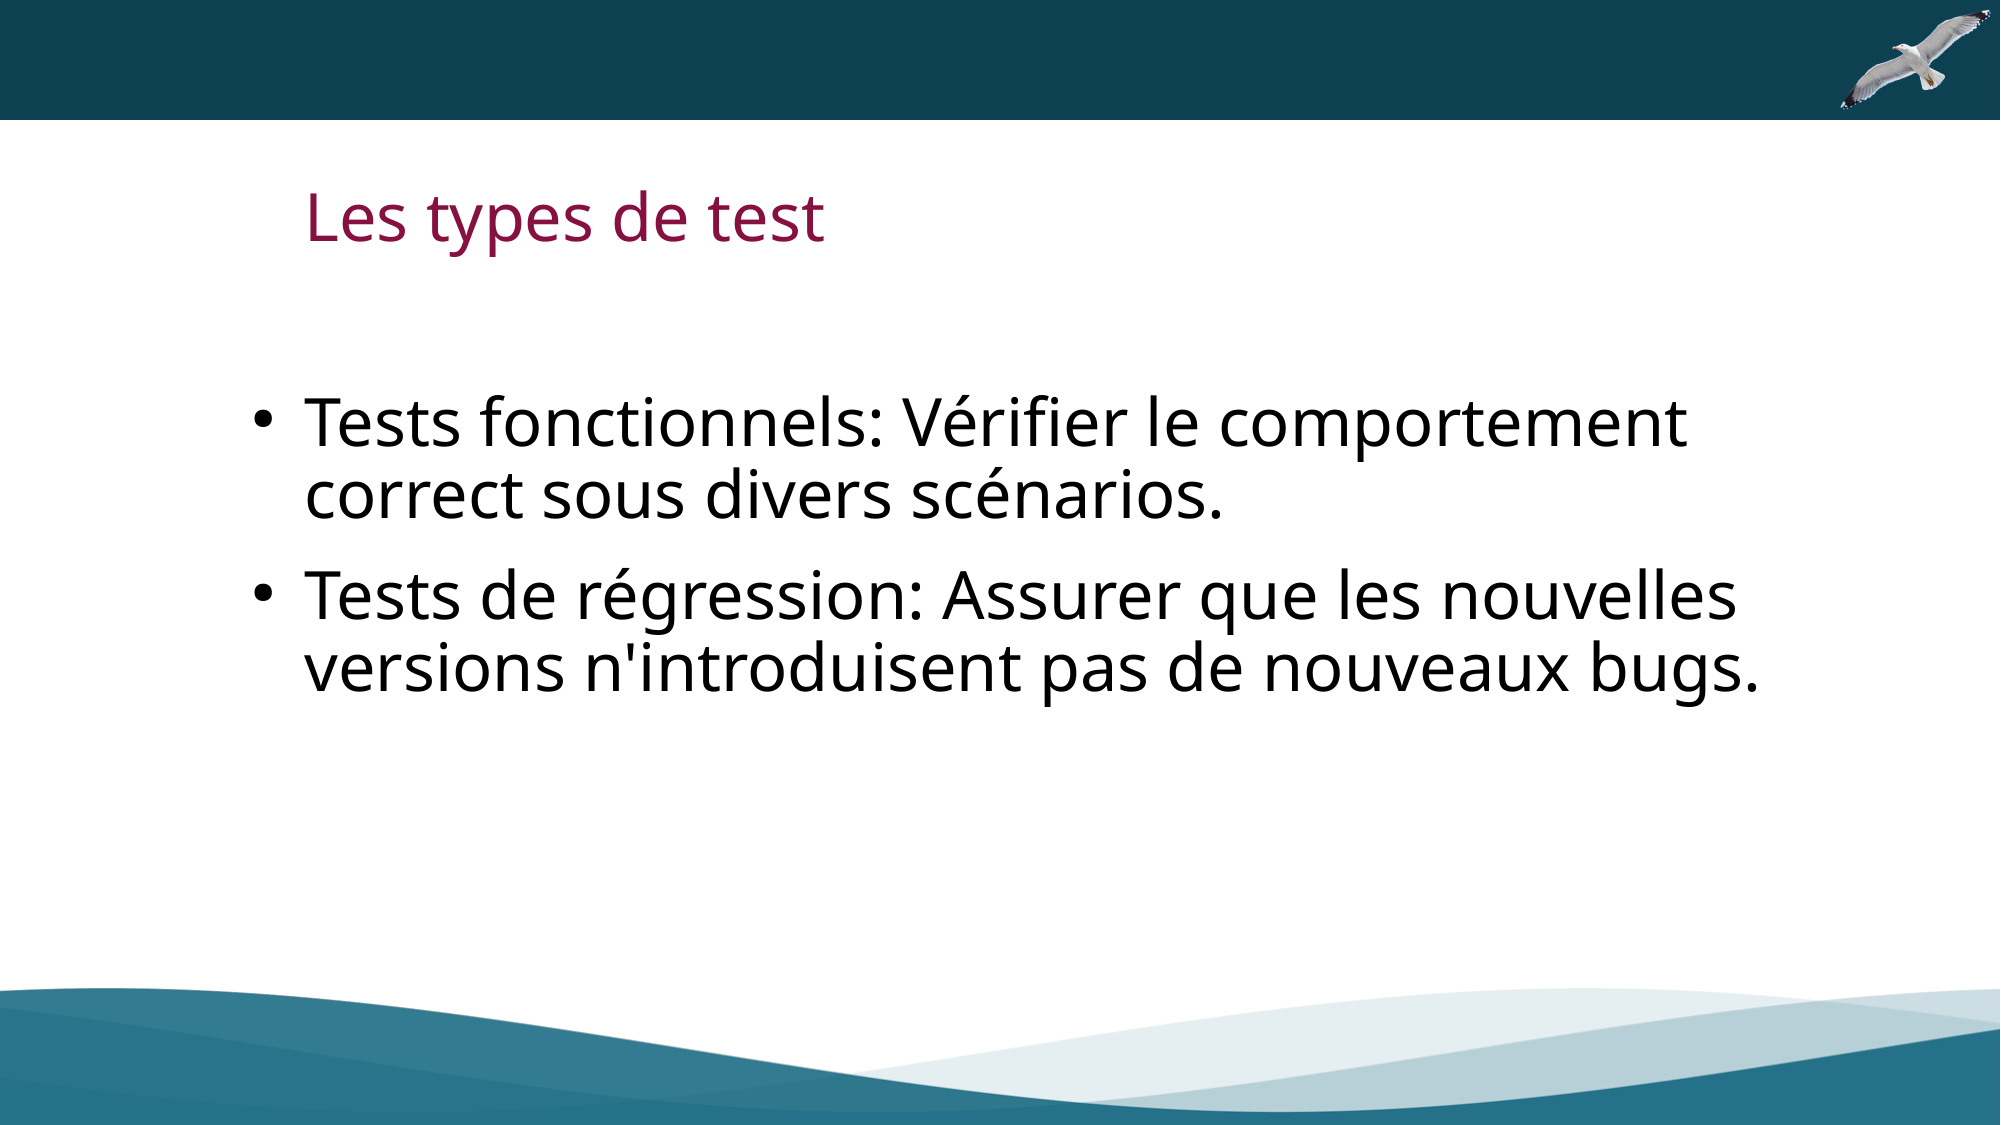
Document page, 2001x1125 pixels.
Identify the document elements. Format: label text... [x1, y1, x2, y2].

list Les types de test [218, 176, 1689, 308]
list Tests fonctionnels: Vérifier le comportement correct sous divers scénarios. Tests de régression: Assurer que les nouvelles versions n'introduisent pas de nouveaux bugs. [218, 381, 1796, 768]
picture [1820, 0, 2000, 120]
picture [0, 974, 2000, 1125]
